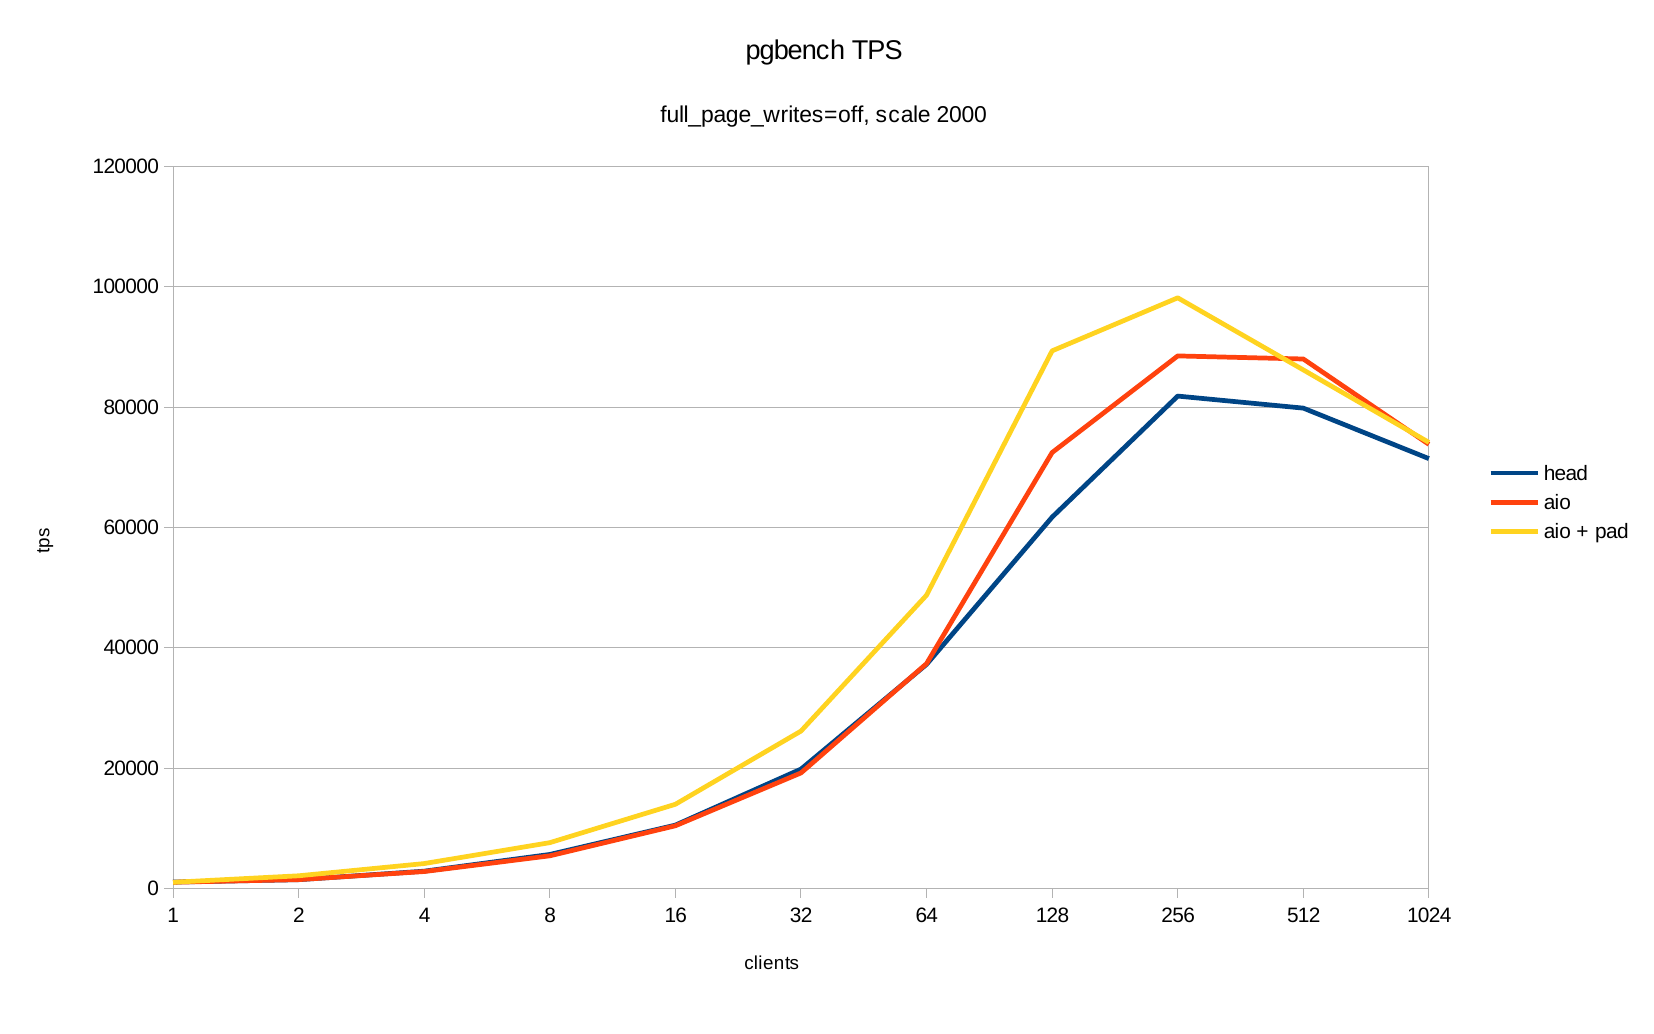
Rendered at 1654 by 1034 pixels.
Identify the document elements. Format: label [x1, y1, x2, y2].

chart [0, 0, 1648, 1006]
